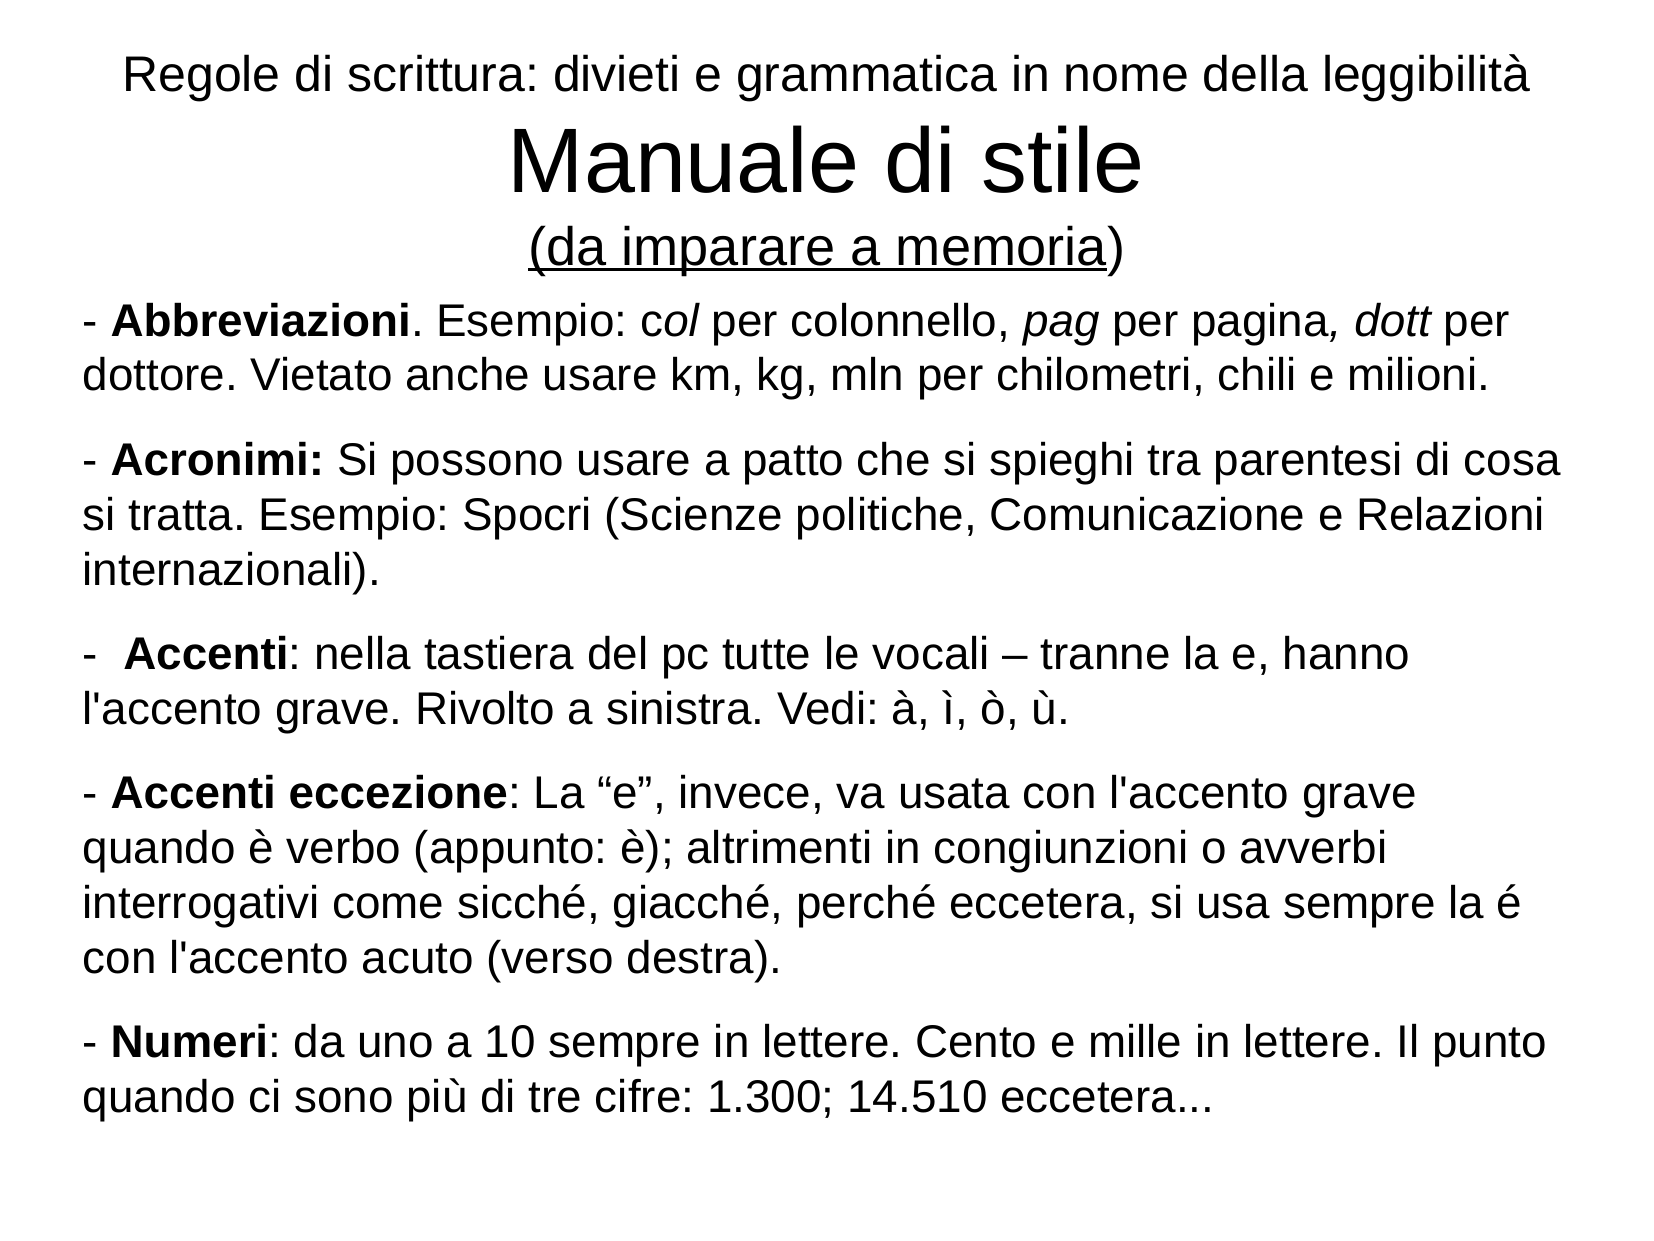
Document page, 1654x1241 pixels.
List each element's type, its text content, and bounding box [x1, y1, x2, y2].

list - Abbreviazioni. Esempio: col per colonnello, pag per pagina, dott per dottore. Vietato anche usare km, kg, mln per chilometri, chili e milioni. - Acronimi: Si possono usare a patto che si spieghi tra parentesi di cosa si tratta. Esempio: Spocri (Scienze politiche, Comunicazione e Relazioni internazionali). - Accenti: nella tastiera del pc tutte le vocali – tranne la e, hanno l'accento grave. Rivolto a sinistra. Vedi: à, ì, ò, ù. - Accenti eccezione: La “e”, invece, va usata con l'accento grave quando è verbo (appunto: è); altrimenti in congiunzioni o avverbi interrogativi come sicché, giacché, perché eccetera, si usa sempre la é con l'accento acuto (verso destra). - Numeri: da uno a 10 sempre in lettere. Cento e mille in lettere. Il punto quando ci sono più di tre cifre: 1.300; 14.510 eccetera... [82, 290, 1571, 1131]
title Regole di scrittura: divieti e grammatica in nome della leggibilità Manuale di stile (da imparare a memoria) [82, 41, 1571, 265]
